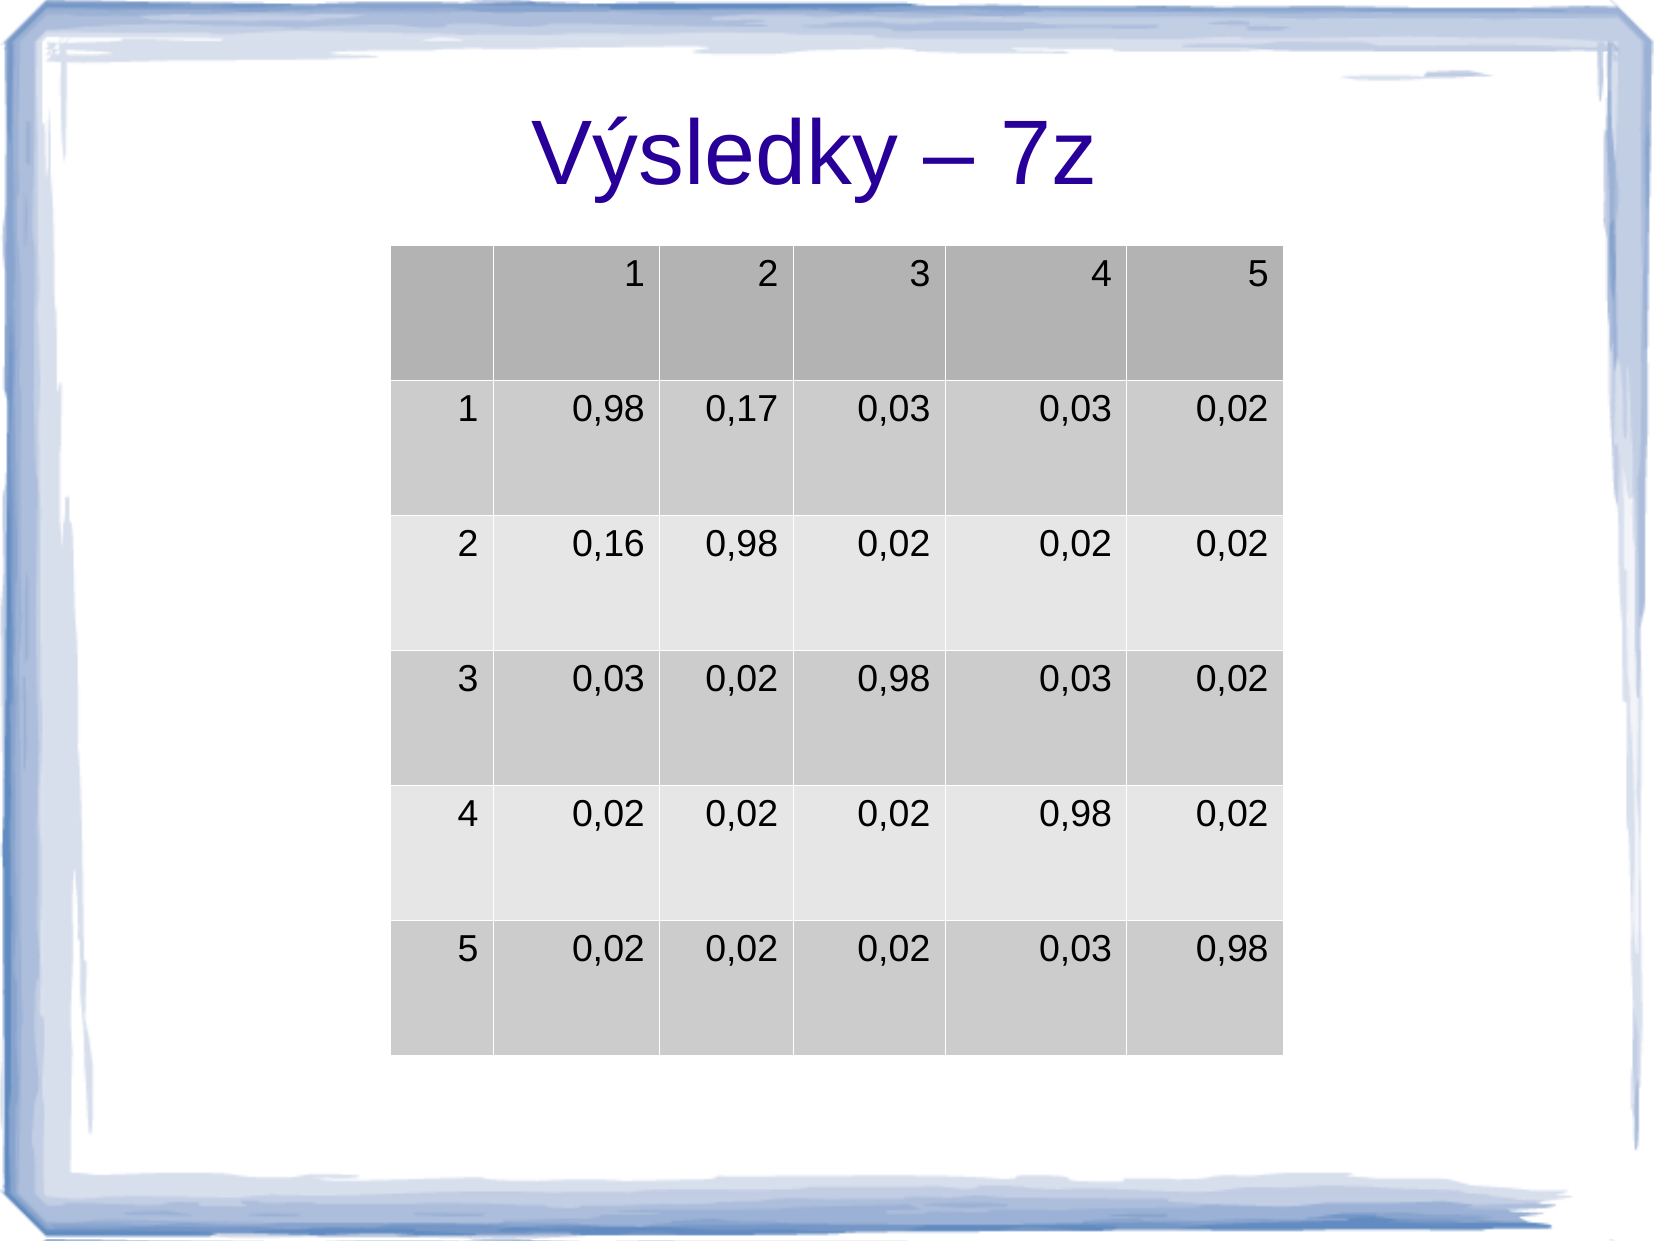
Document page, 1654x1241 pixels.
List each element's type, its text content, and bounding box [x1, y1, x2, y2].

table_cell 0,02 [660, 651, 793, 785]
table_cell 0,03 [946, 381, 1126, 515]
table_cell 2 [391, 516, 493, 650]
table_header 1 [494, 246, 659, 380]
table_cell 0,02 [794, 786, 945, 920]
table_cell 0,17 [660, 381, 793, 515]
table_header 2 [660, 246, 793, 380]
table_header 5 [1127, 246, 1283, 380]
table_cell 0,98 [1127, 921, 1283, 1055]
table_cell 0,02 [1127, 381, 1283, 515]
table_cell 4 [391, 786, 493, 920]
table_cell 0,02 [660, 921, 793, 1055]
table_cell 0,02 [494, 921, 659, 1055]
table_cell 0,02 [494, 786, 659, 920]
table_cell 5 [391, 921, 493, 1055]
table_cell 0,03 [494, 651, 659, 785]
table_cell 0,02 [1127, 651, 1283, 785]
table_cell 0,02 [794, 516, 945, 650]
table_cell 1 [391, 381, 493, 515]
table_cell 0,02 [1127, 786, 1283, 920]
table_cell 0,02 [660, 786, 793, 920]
table_header 3 [794, 246, 945, 380]
table_cell 0,03 [946, 651, 1126, 785]
table_cell 0,03 [794, 381, 945, 515]
title Výsledky – 7z [82, 56, 1571, 250]
table_cell 0,02 [1127, 516, 1283, 650]
table_cell 0,02 [794, 921, 945, 1055]
table_cell 0,98 [660, 516, 793, 650]
table_cell 3 [391, 651, 493, 785]
table_cell 0,98 [494, 381, 659, 515]
table_header [391, 246, 493, 380]
picture [0, 0, 1654, 1241]
table_cell 0,98 [794, 651, 945, 785]
table_header 4 [946, 246, 1126, 380]
table_cell 0,02 [946, 516, 1126, 650]
table_cell 0,98 [946, 786, 1126, 920]
table_cell 0,16 [494, 516, 659, 650]
table_cell 0,03 [946, 921, 1126, 1055]
